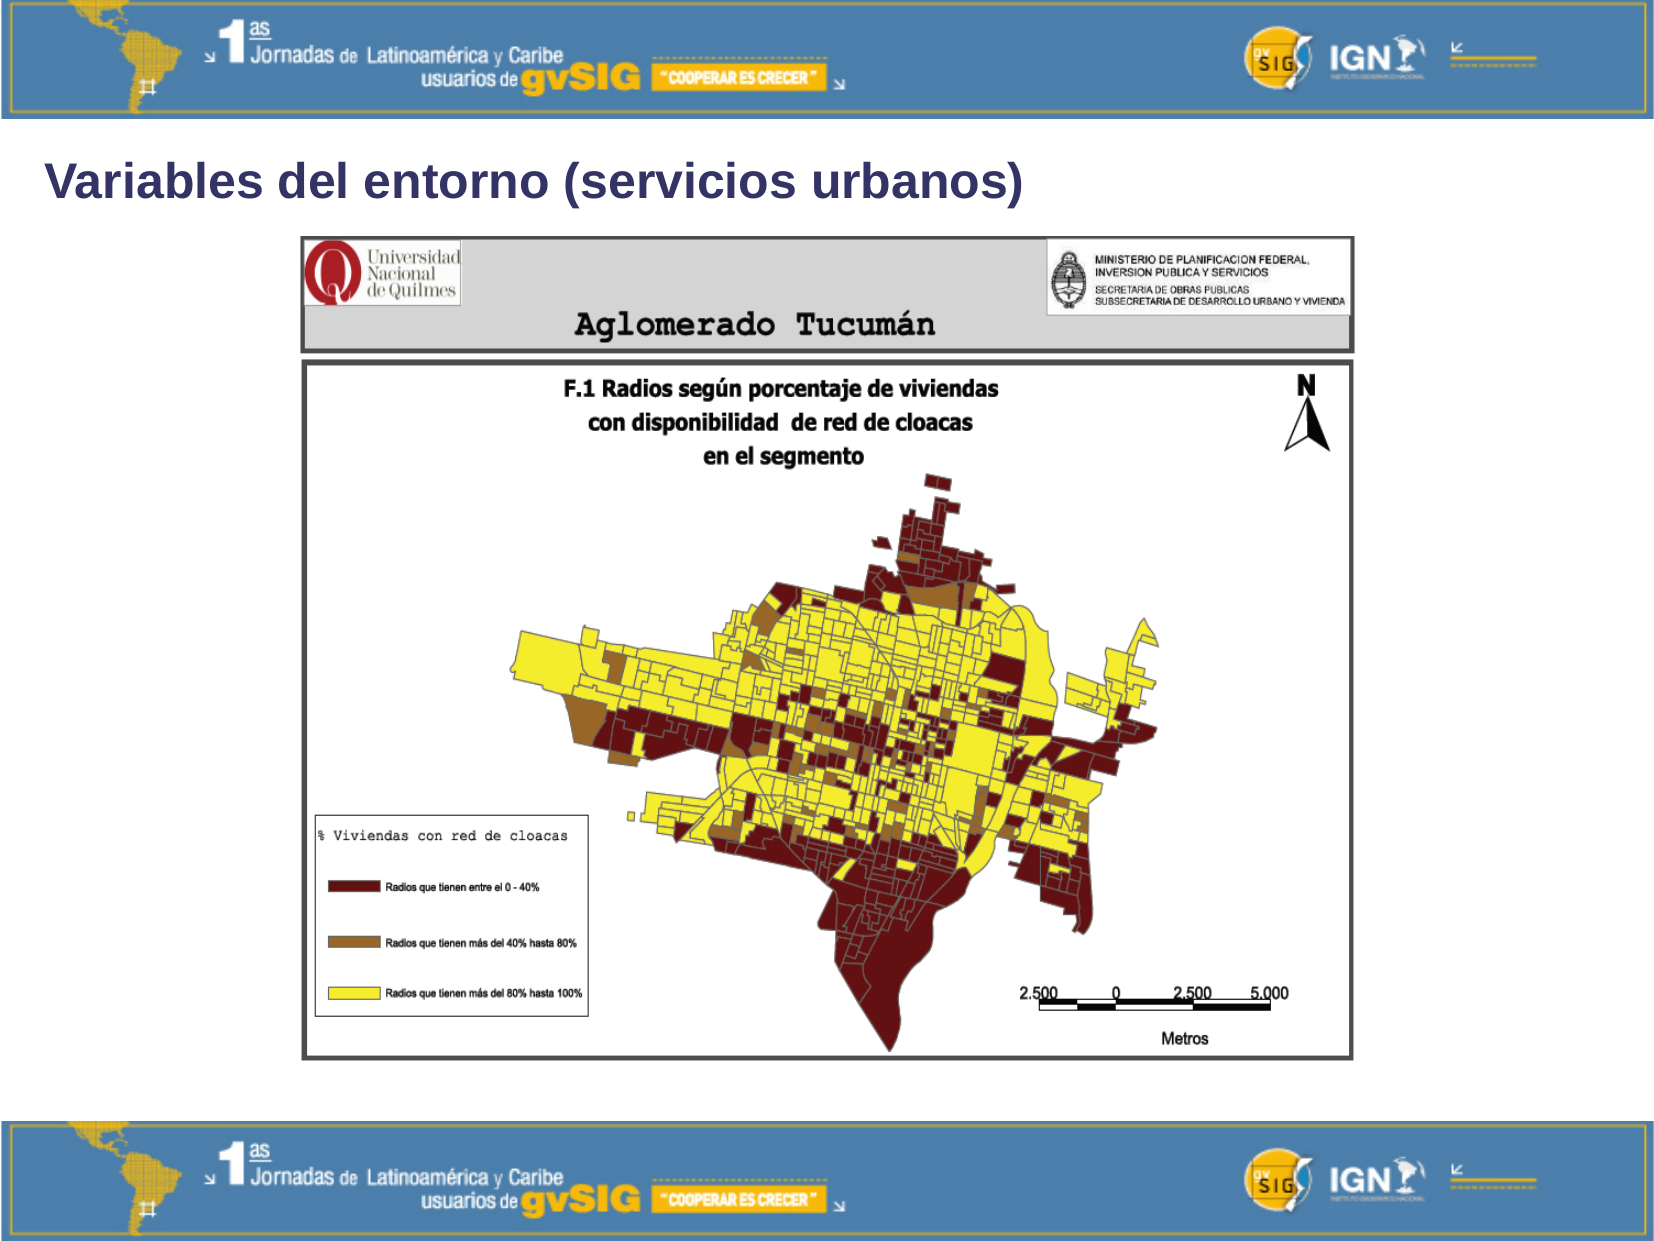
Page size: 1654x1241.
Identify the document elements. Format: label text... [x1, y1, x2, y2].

picture [0, 0, 1654, 119]
picture [0, 1121, 1654, 1241]
picture [295, 236, 1359, 1063]
text_box Variables del entorno (servicios urbanos) [30, 118, 1041, 217]
